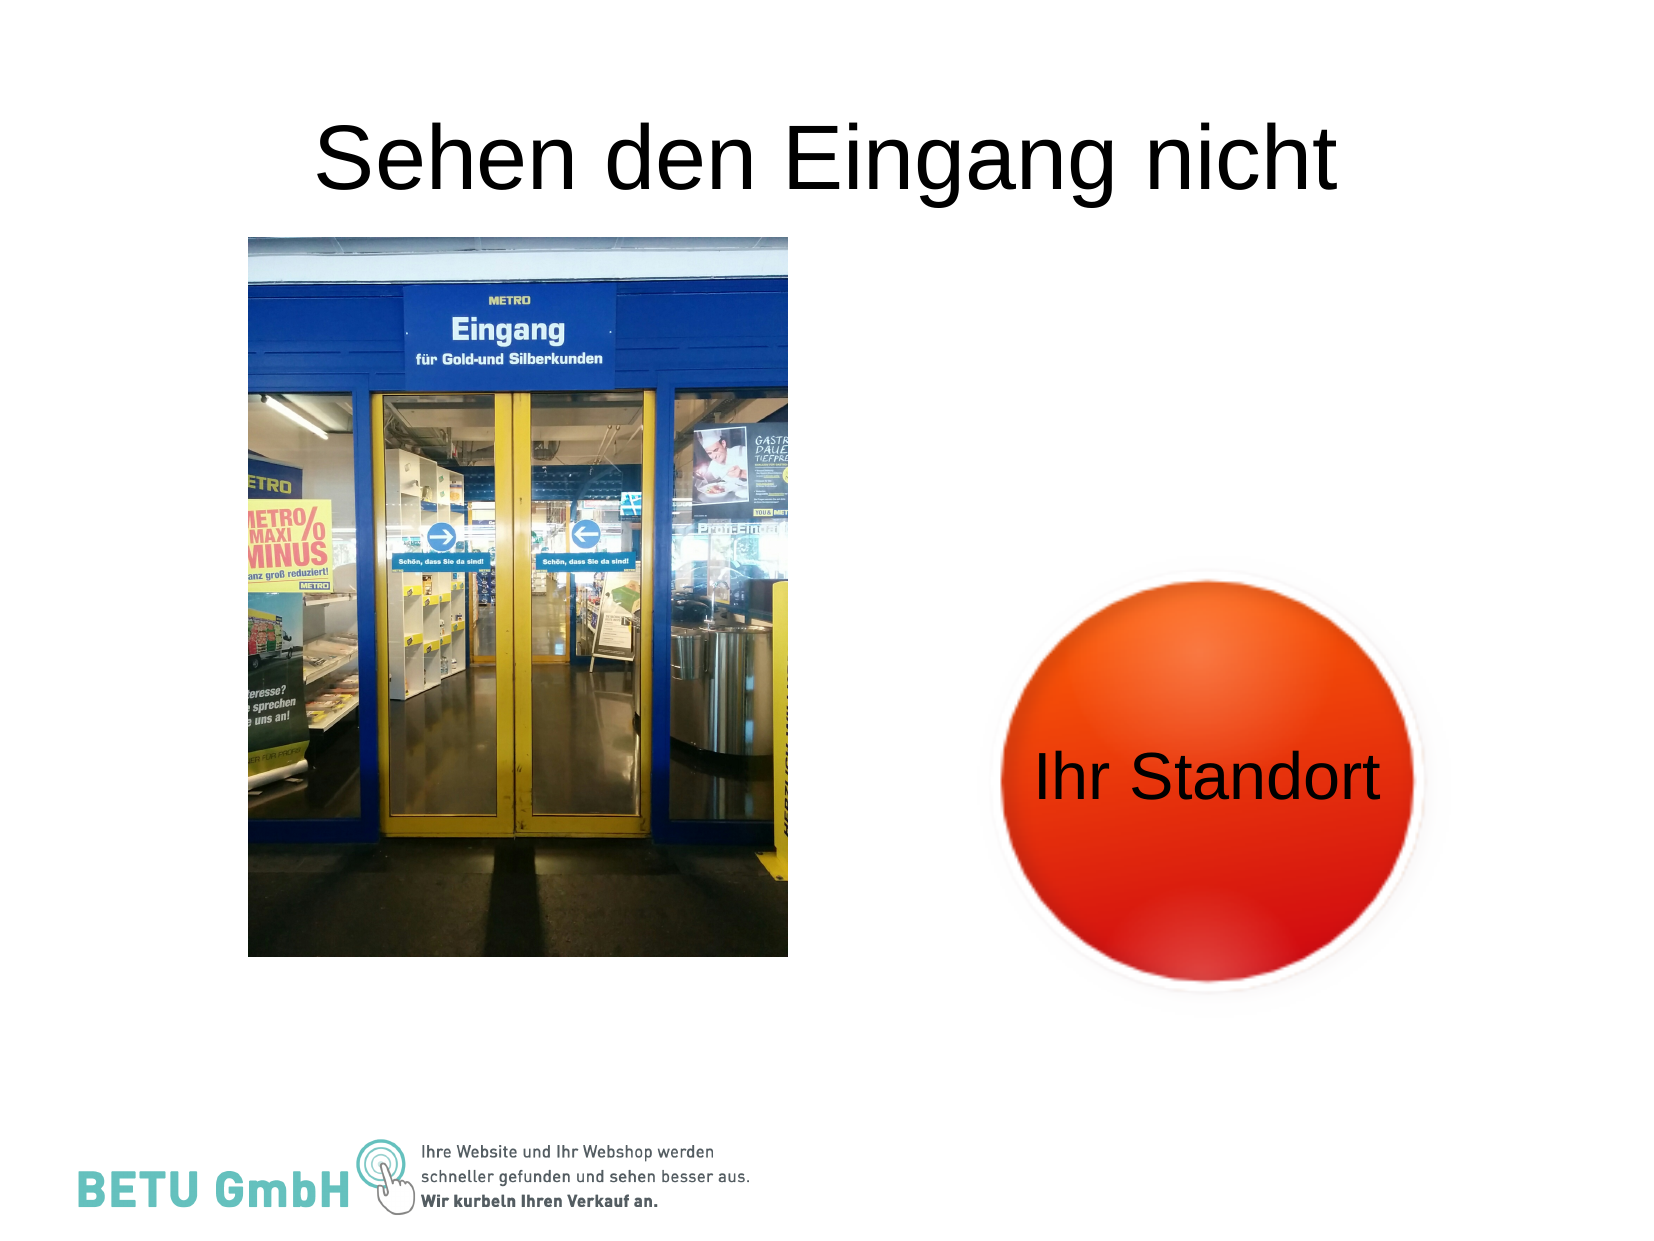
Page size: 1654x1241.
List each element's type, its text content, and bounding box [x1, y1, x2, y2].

picture [70, 1138, 815, 1216]
picture [248, 237, 788, 957]
text_box Ihr Standort [1018, 725, 1435, 815]
text_box Sehen den Eingang nicht [82, 49, 1571, 257]
picture [968, 531, 1465, 1028]
